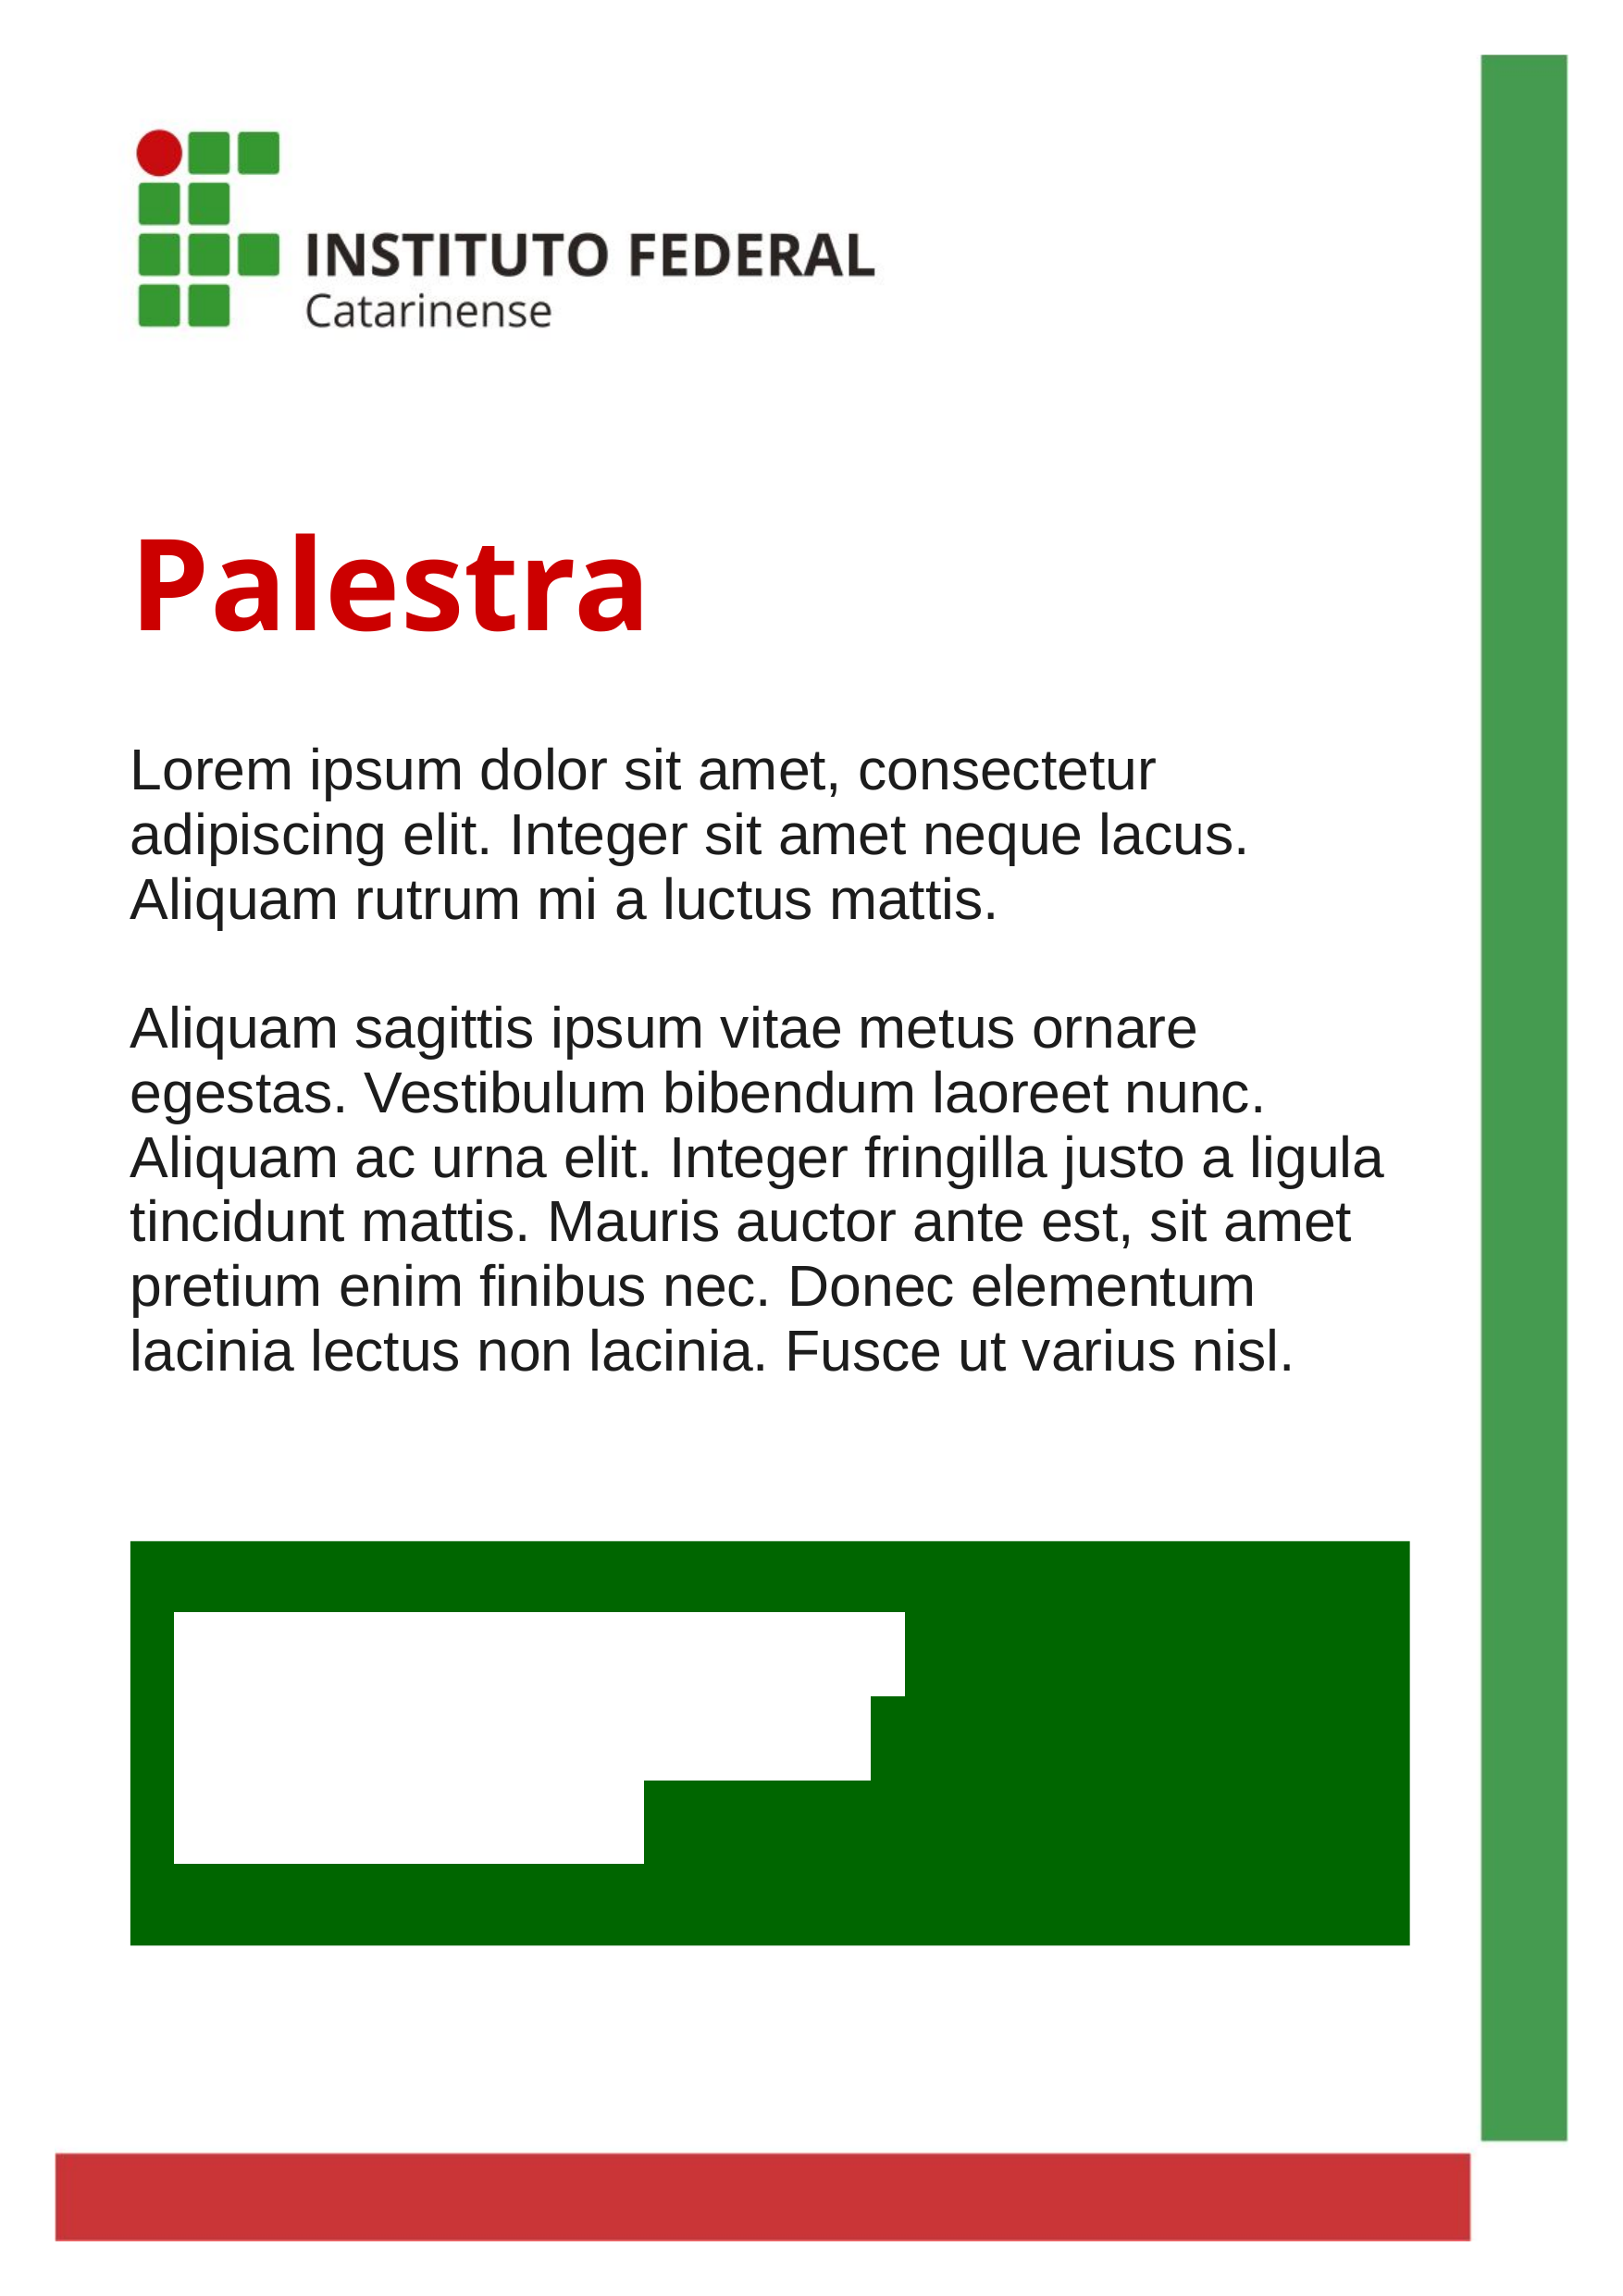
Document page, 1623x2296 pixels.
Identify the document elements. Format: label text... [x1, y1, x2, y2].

title Palestra [130, 469, 1493, 693]
text_box [130, 1541, 1410, 1946]
title Quando? Dia 12/02/2022 Onde? Auditório central Que horas? 14h [174, 1584, 1389, 1892]
subtitle Lorem ipsum dolor sit amet, consectetur adipiscing elit. Integer sit amet neque lacus. Aliquam rutrum mi a luctus mattis. Aliquam sagittis ipsum vitae metus ornare egestas. Vestibulum bibendum laoreet nunc. Aliquam ac urna elit. Integer fringilla justo a ligula tincidunt mattis. Mauris auctor ante est, sit amet pretium enim finibus nec. Donec elementum lacinia lectus non lacinia. Fusce ut varius nisl. [130, 738, 1389, 1515]
picture [55, 55, 1568, 2241]
